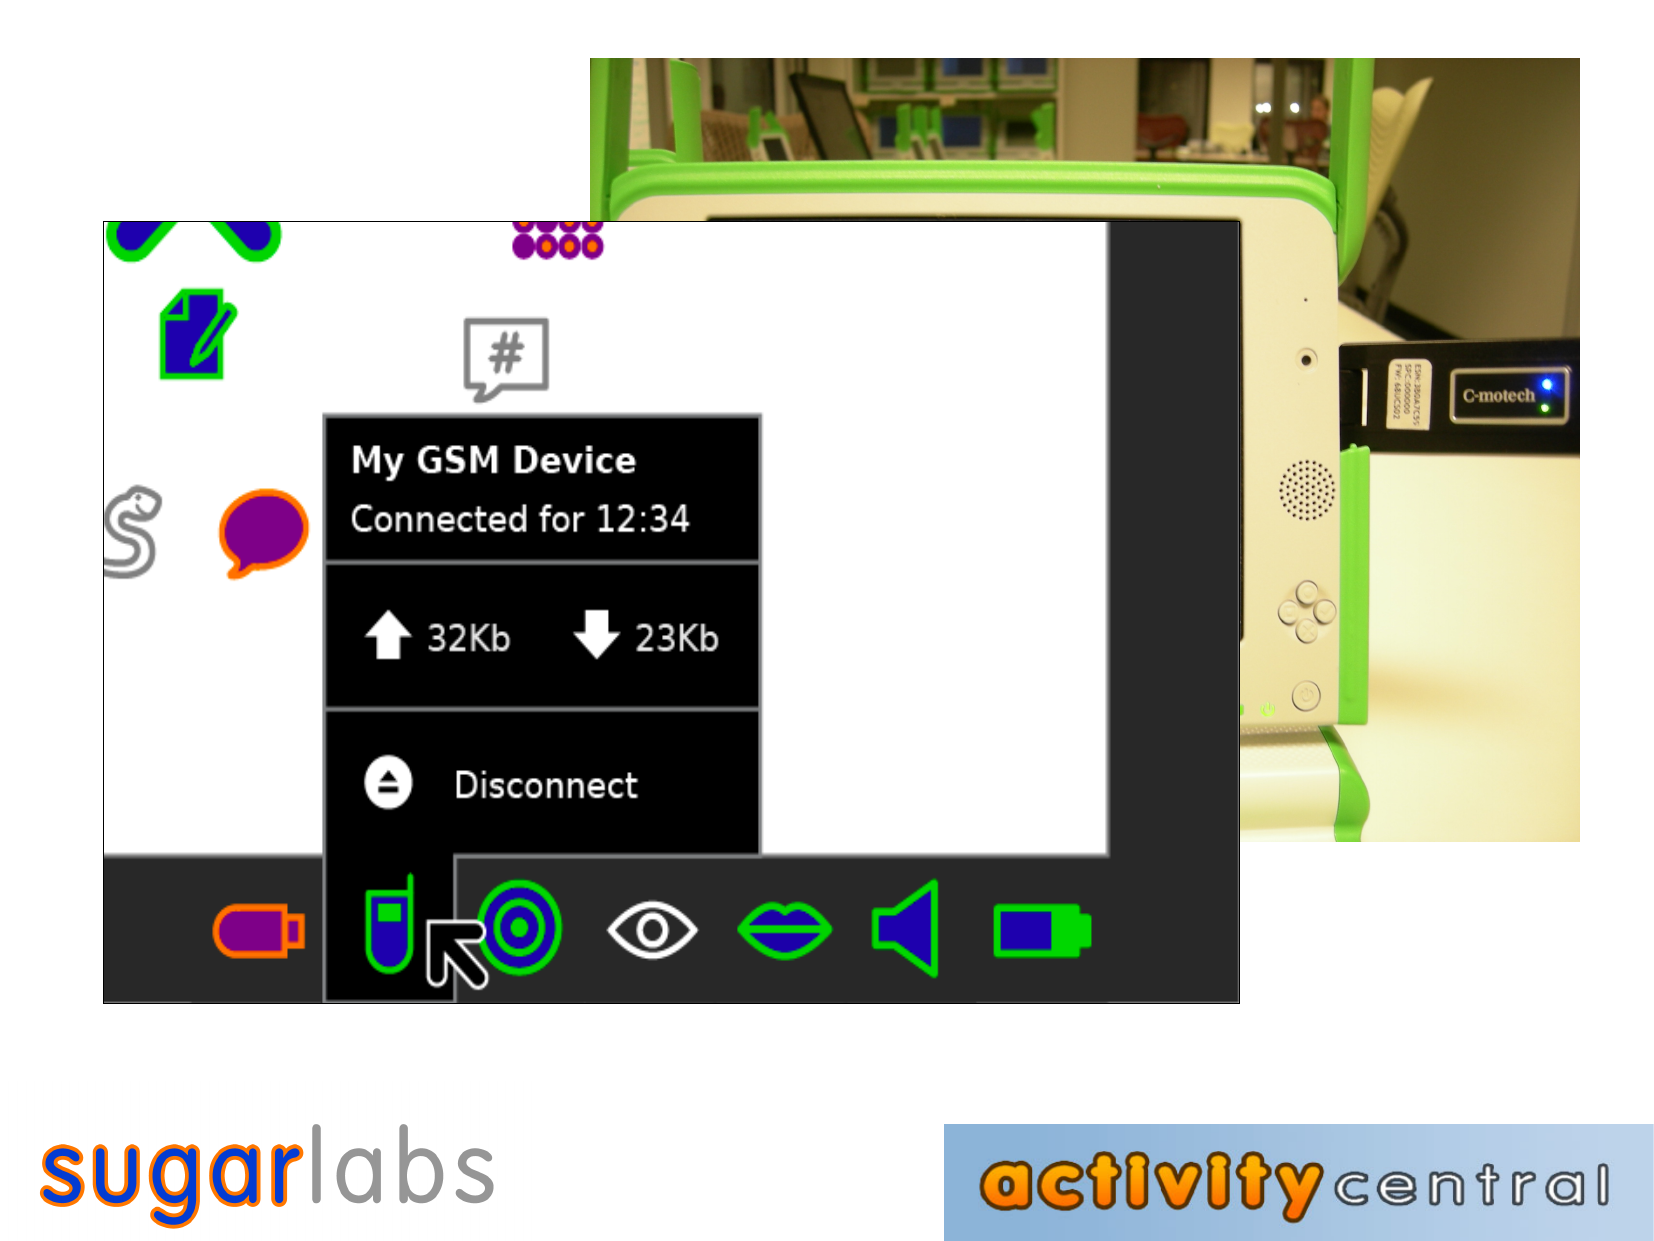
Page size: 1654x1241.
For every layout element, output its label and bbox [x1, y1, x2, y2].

picture [944, 1124, 1654, 1241]
picture [103, 58, 1580, 1004]
picture [0, 1081, 532, 1241]
